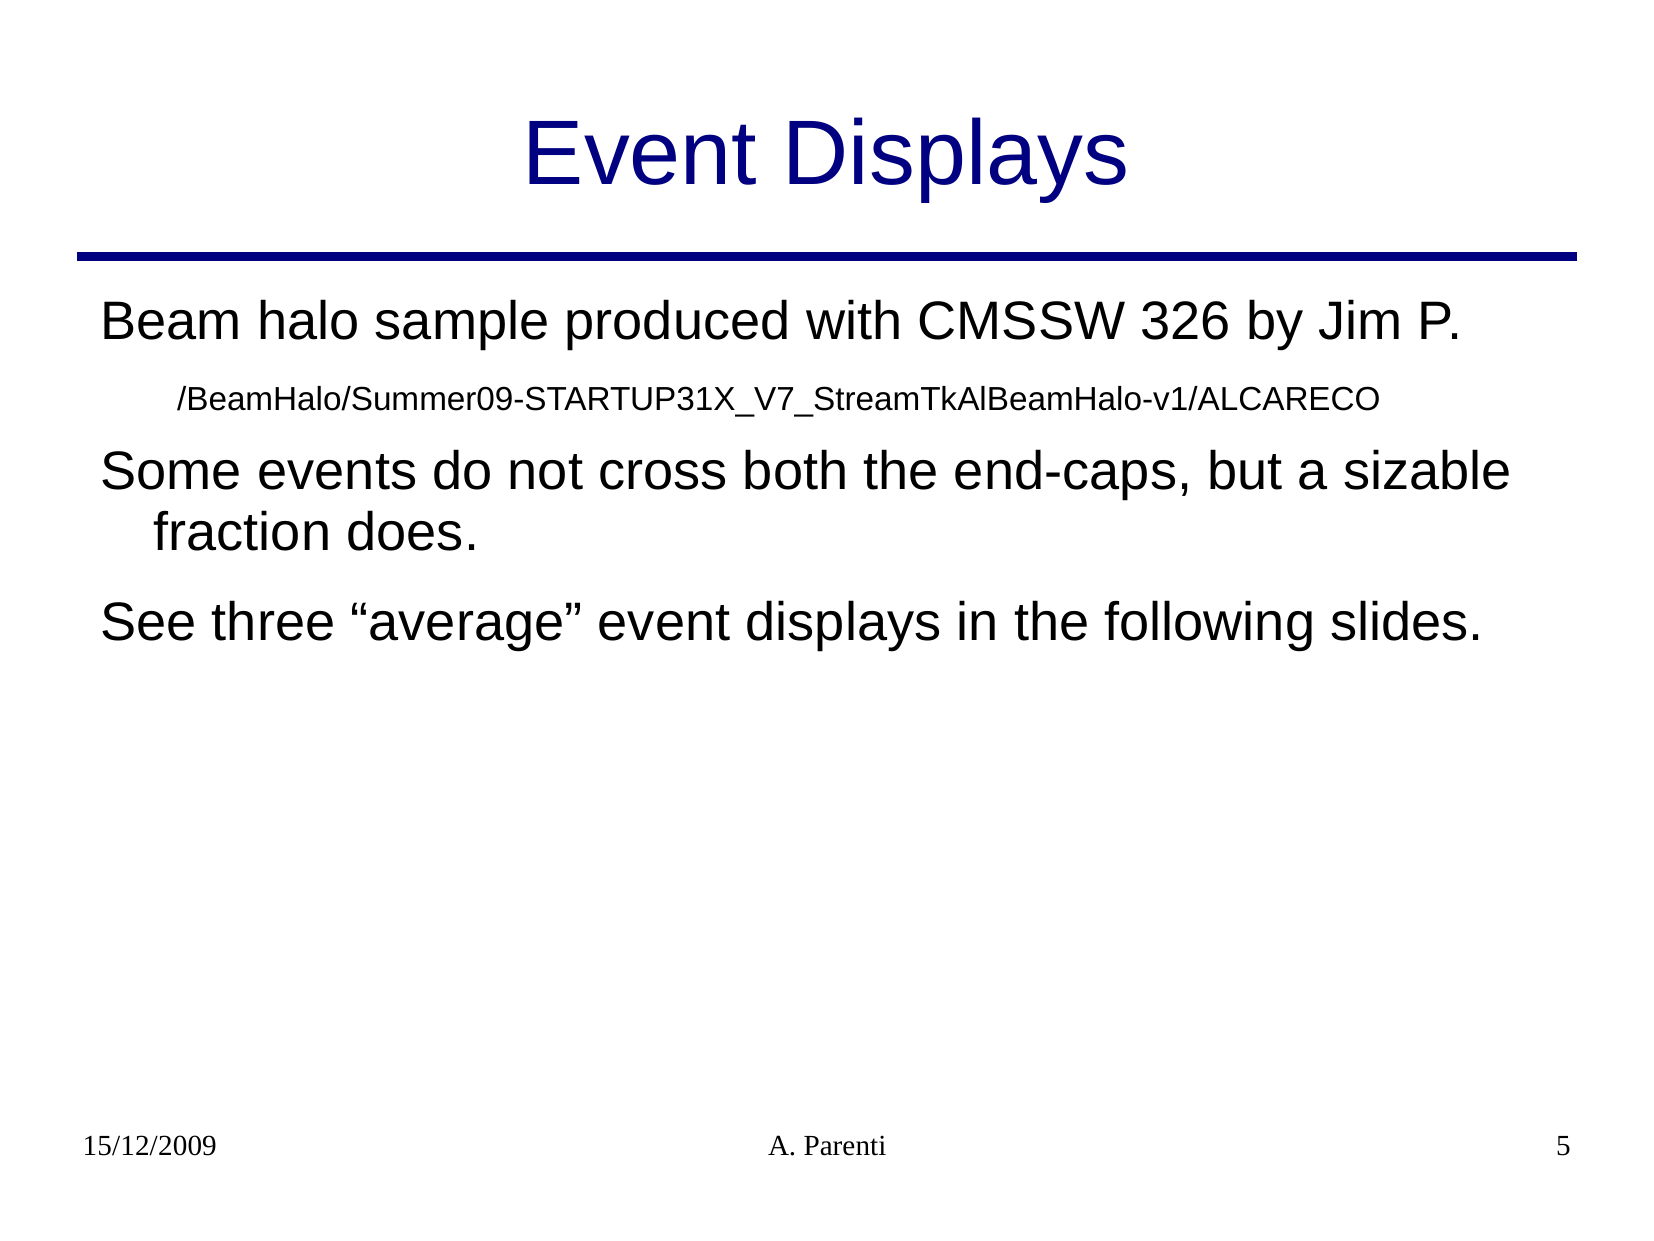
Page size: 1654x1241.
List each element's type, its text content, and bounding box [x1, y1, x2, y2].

title Event Displays [82, 56, 1571, 250]
list Beam halo sample produced with CMSSW 326 by Jim P. /BeamHalo/Summer09-STARTUP31X_V7_StreamTkAlBeamHalo-v1/ALCARECO Some events do not cross both the end-caps, but a sizable fraction does. See three “average” event displays in the following slides. [82, 290, 1571, 1094]
